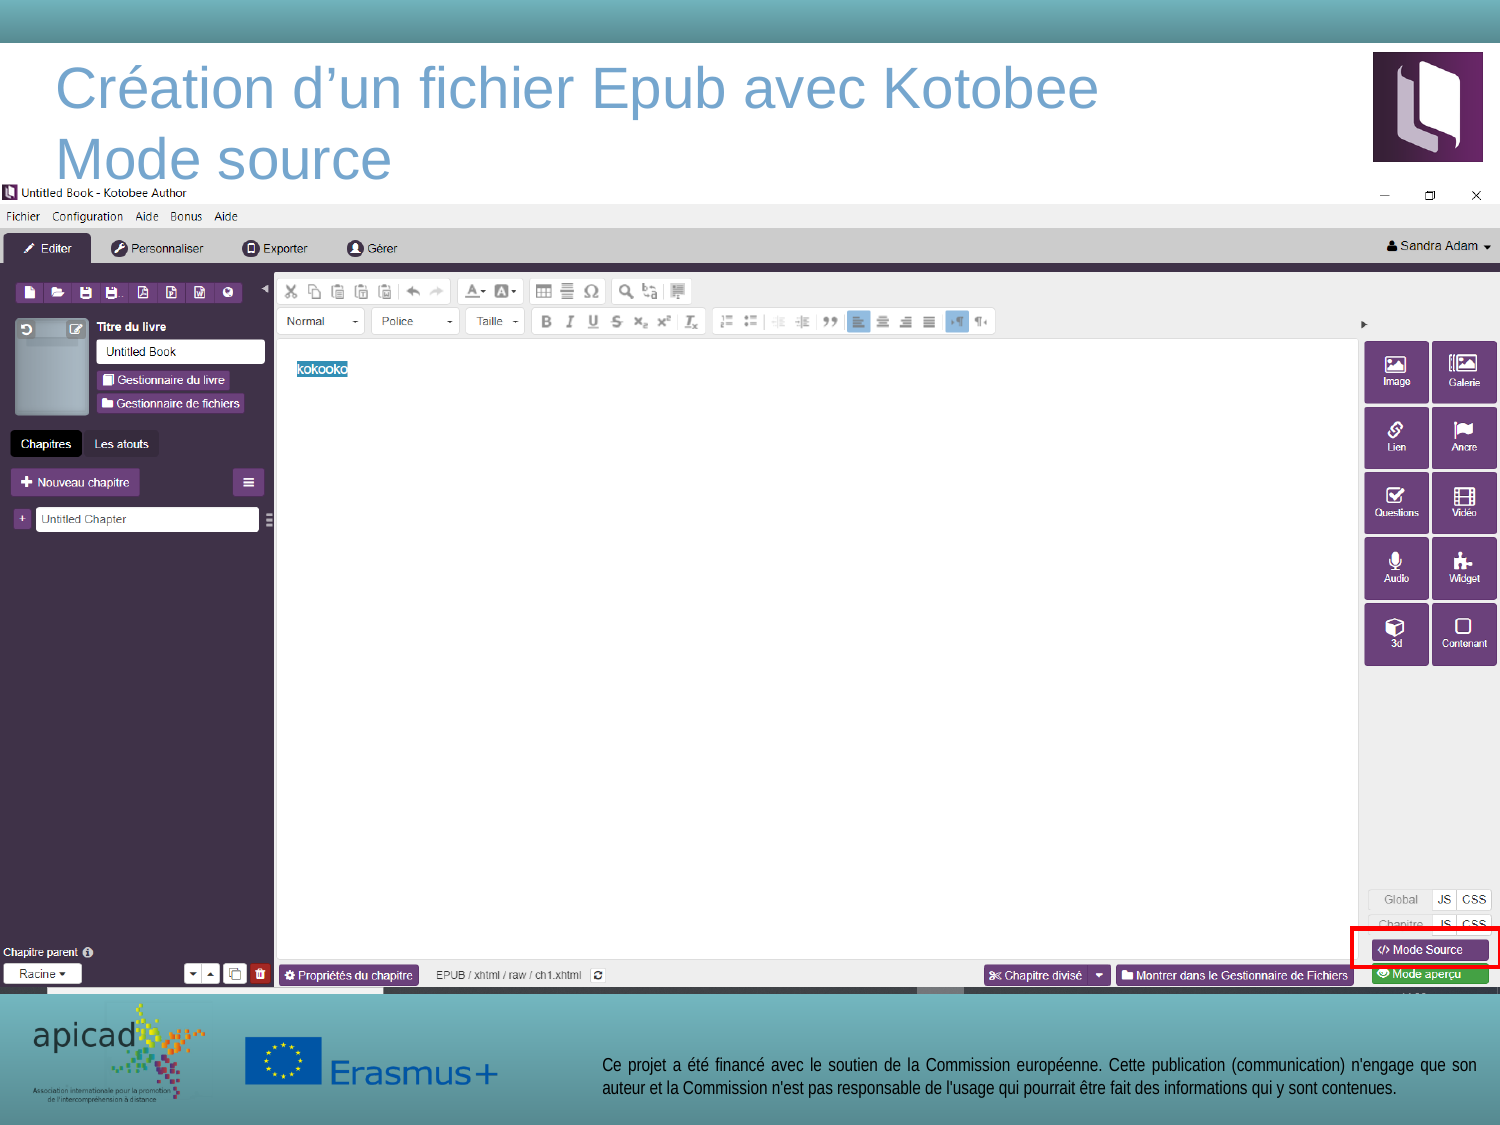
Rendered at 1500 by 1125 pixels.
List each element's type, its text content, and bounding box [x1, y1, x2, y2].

picture [29, 999, 213, 1108]
text_box [0, 0, 1500, 43]
text_box Création d’un fichier Epub avec Kotobee [41, 42, 1353, 113]
picture [230, 1023, 512, 1098]
picture [0, 182, 1500, 994]
text_box [0, 994, 1500, 1125]
picture [1354, 931, 1498, 965]
text_box Ce projet a été financé avec le soutien de la Commission européenne. Cette publication (communication) n'engage que son auteur et la Commission n'est pas responsable de l'usage qui pourrait être fait des informations qui y sont contenues. [596, 1046, 1483, 1105]
picture [1373, 52, 1483, 162]
text_box Mode source [41, 113, 1353, 200]
